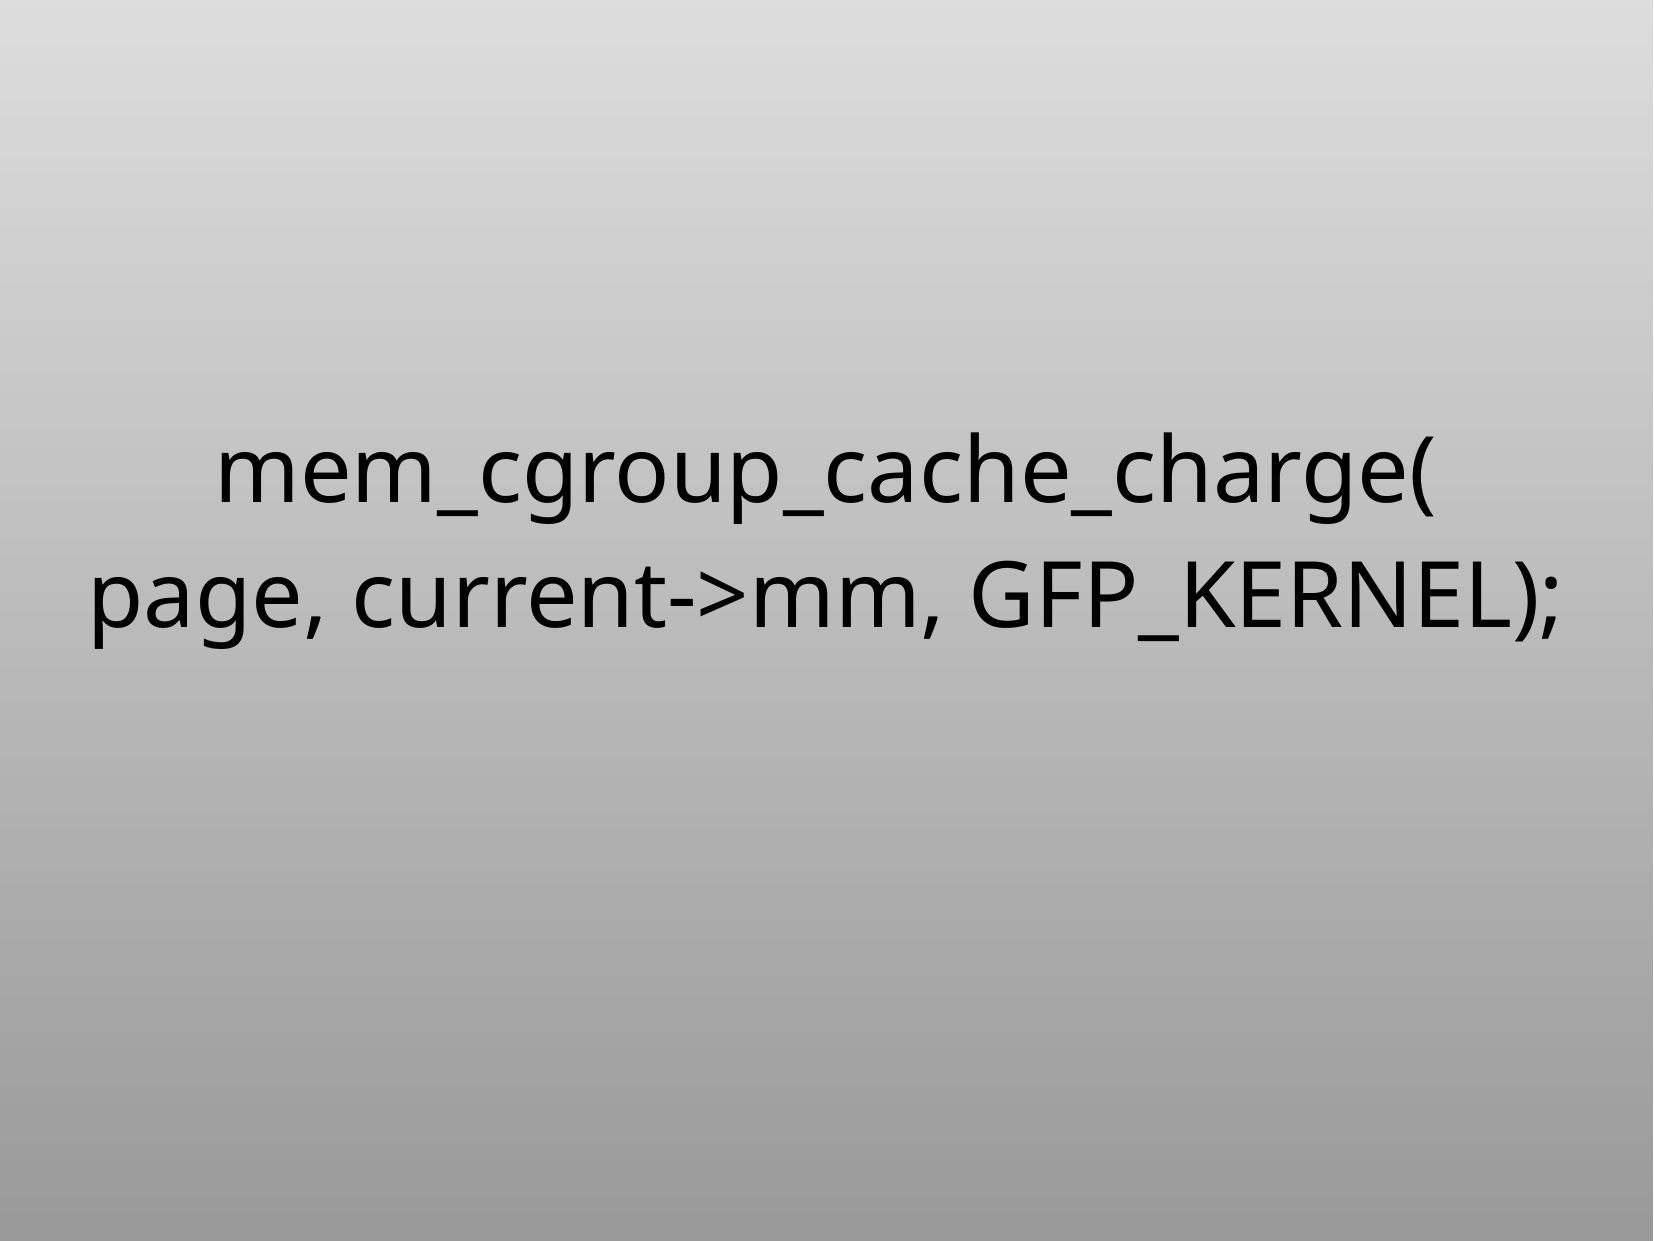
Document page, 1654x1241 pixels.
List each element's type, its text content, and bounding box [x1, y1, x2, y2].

subtitle mem_cgroup_cache_charge( page, current->mm, GFP_KERNEL); [82, 49, 1571, 1010]
